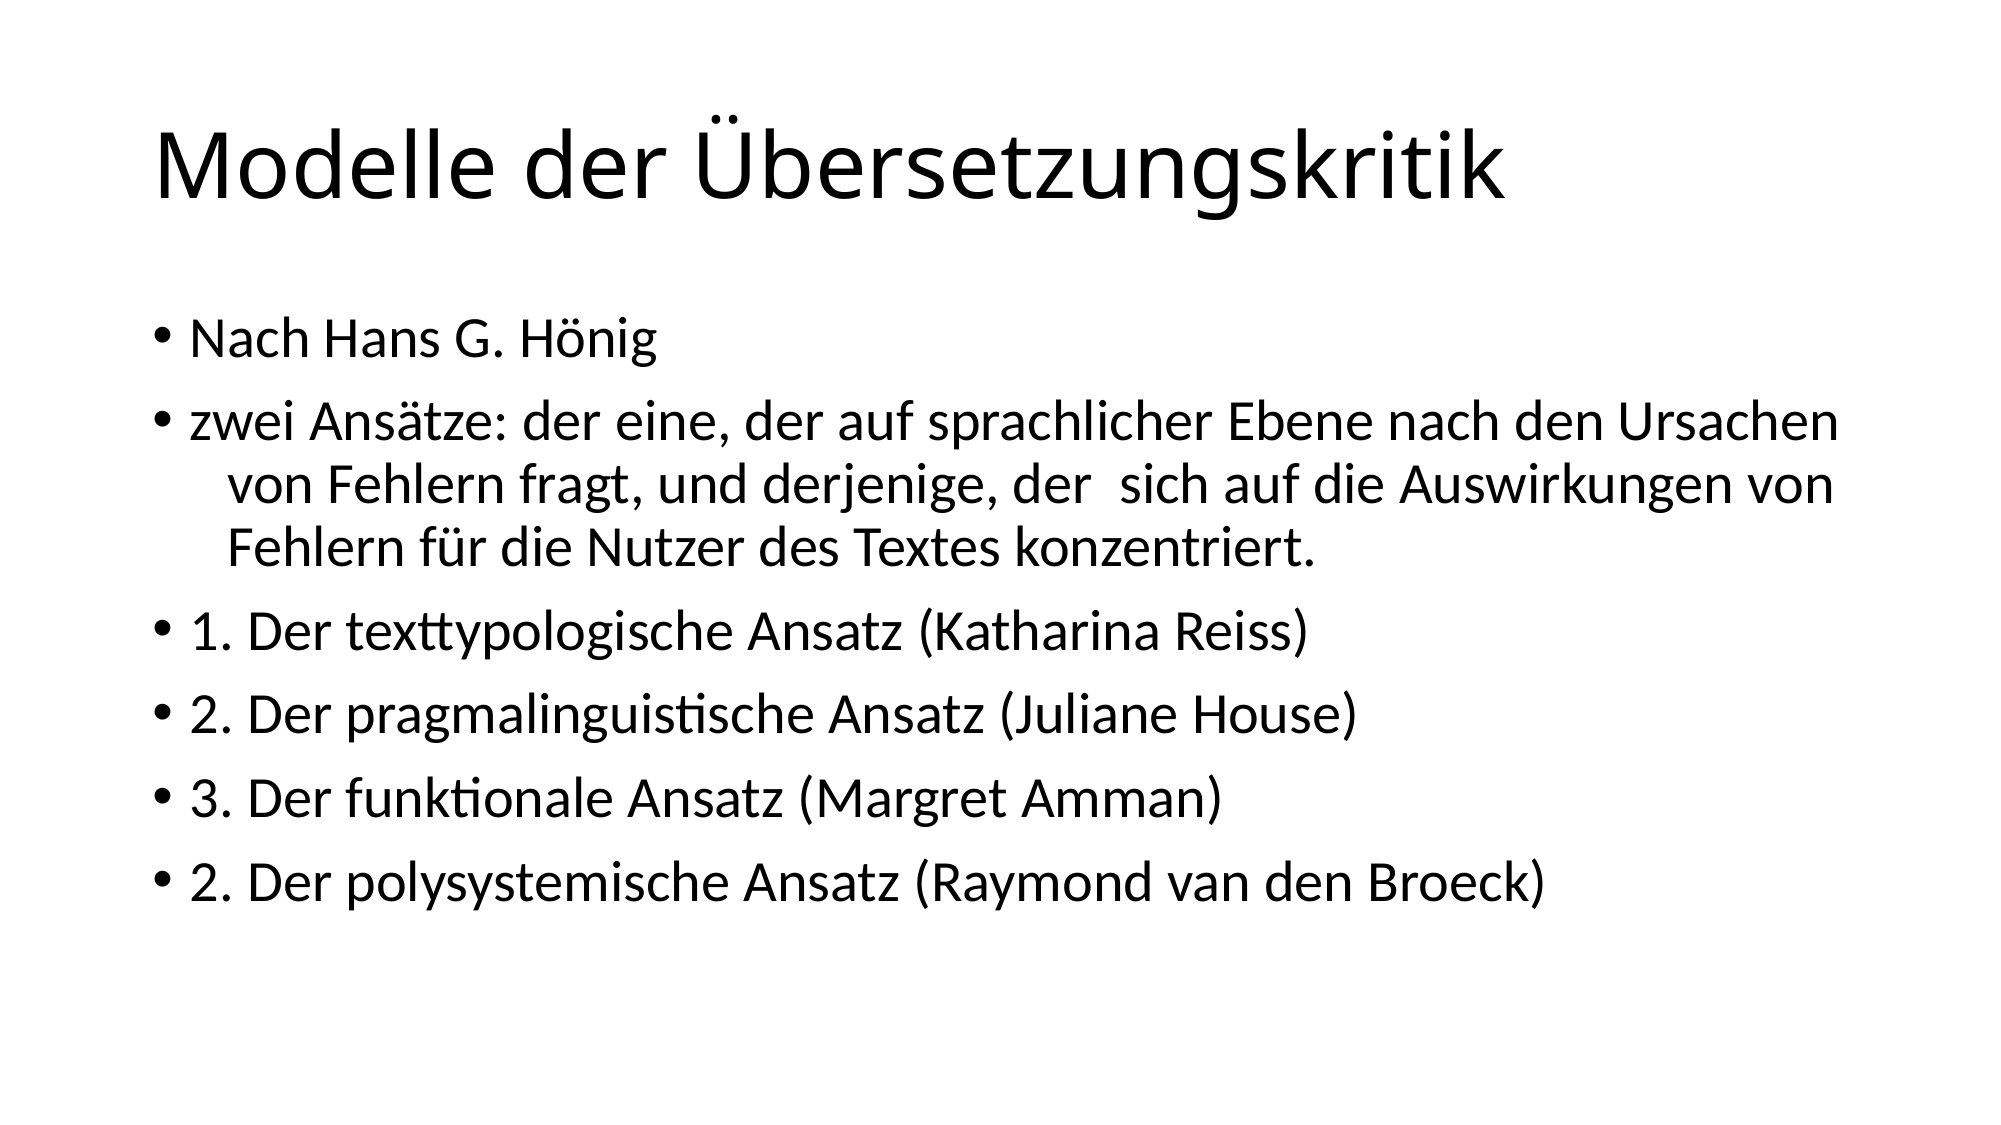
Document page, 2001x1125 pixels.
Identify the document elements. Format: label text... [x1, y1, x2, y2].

list Nach Hans G. Hönig zwei Ansätze: der eine, der auf sprachlicher Ebene nach den Ursachen von Fehlern fragt, und derjenige, der sich auf die Auswirkungen von Fehlern für die Nutzer des Textes konzentriert. 1. Der texttypologische Ansatz (Katharina Reiss) 2. Der pragmalinguistische Ansatz (Juliane House) 3. Der funktionale Ansatz (Margret Amman) 2. Der polysystemische Ansatz (Raymond van den Broeck) [137, 299, 1863, 1014]
title Modelle der Übersetzungskritik [137, 59, 1863, 278]
